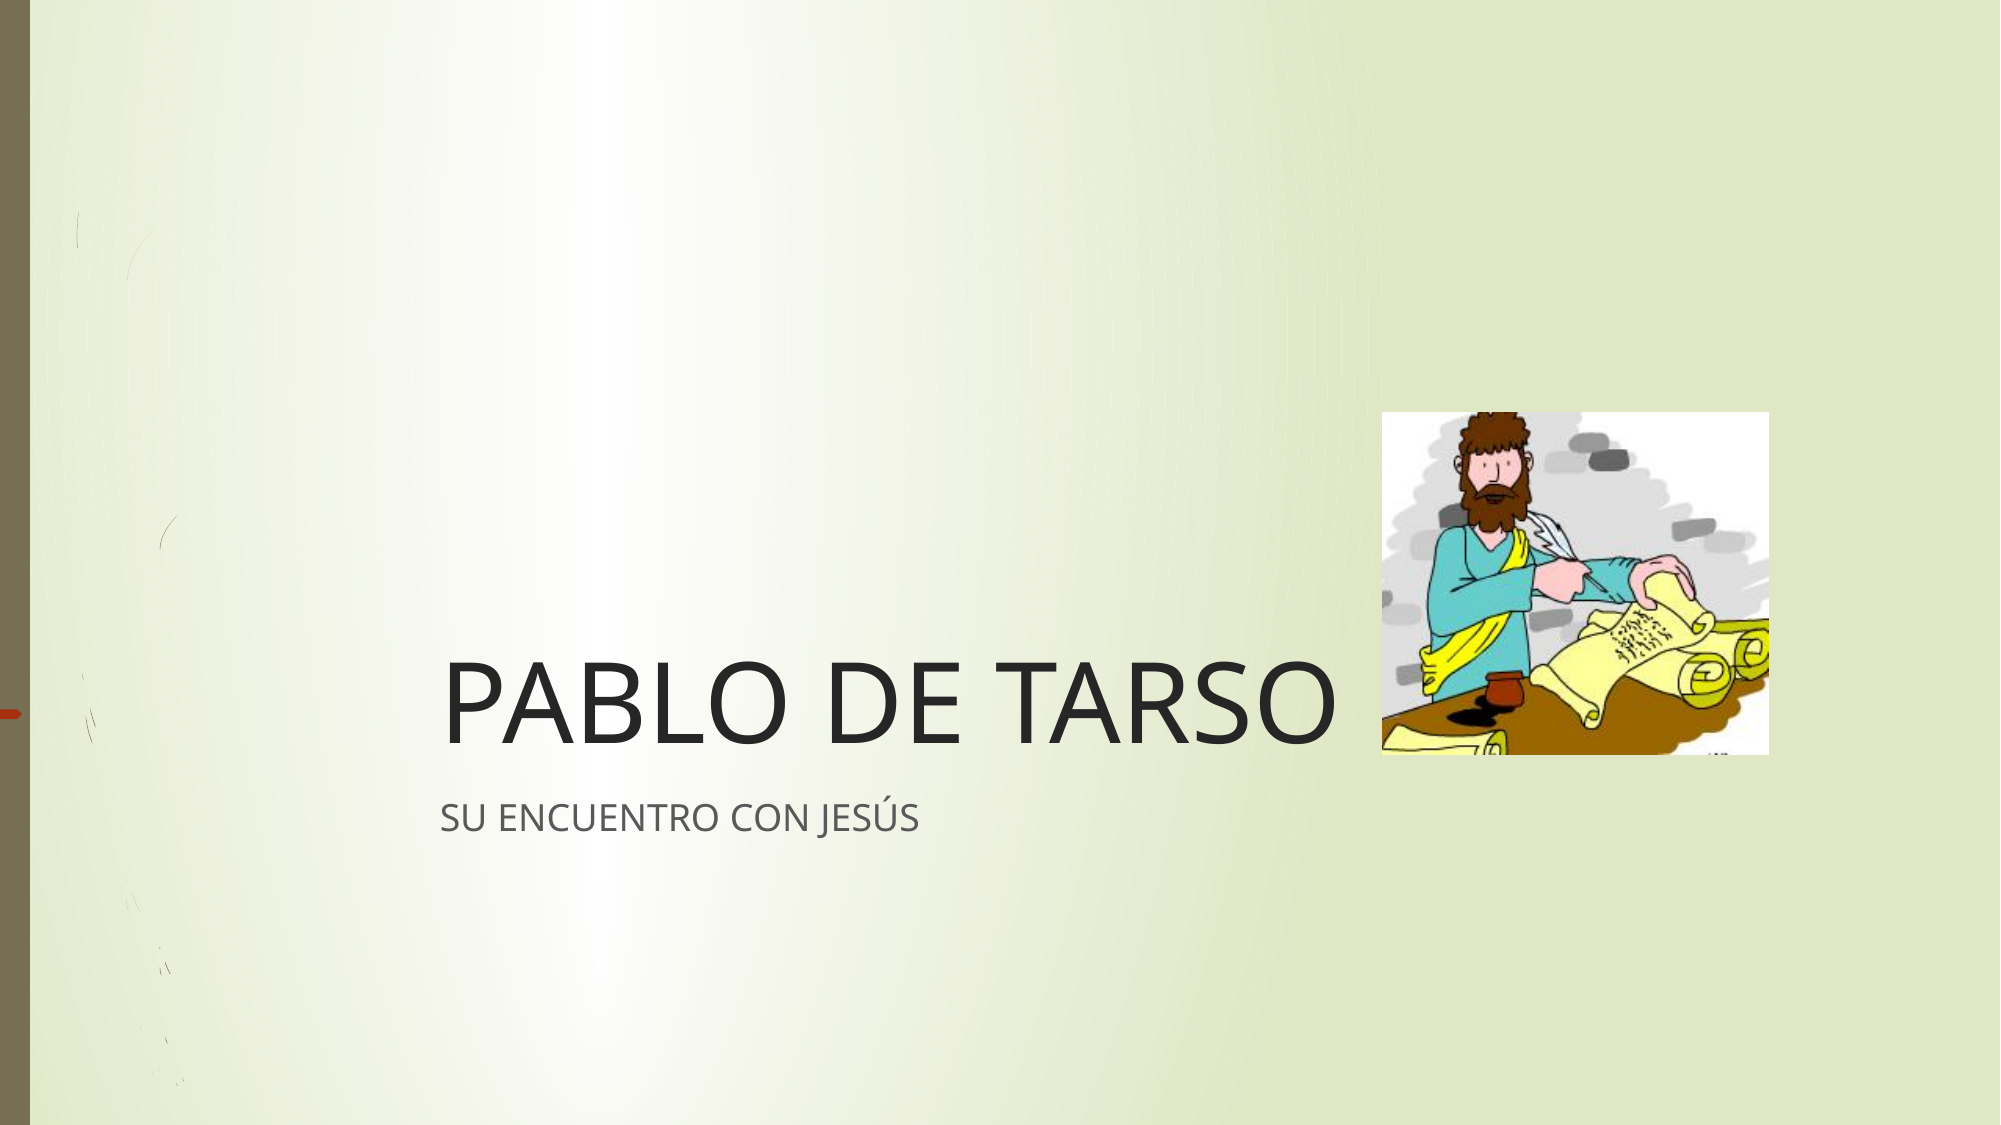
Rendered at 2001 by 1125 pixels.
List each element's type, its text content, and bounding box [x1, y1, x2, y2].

picture [1382, 412, 1769, 755]
title PABLO DE TARSO [424, 412, 1888, 783]
subtitle SU ENCUENTRO CON JESÚS [424, 783, 1888, 969]
